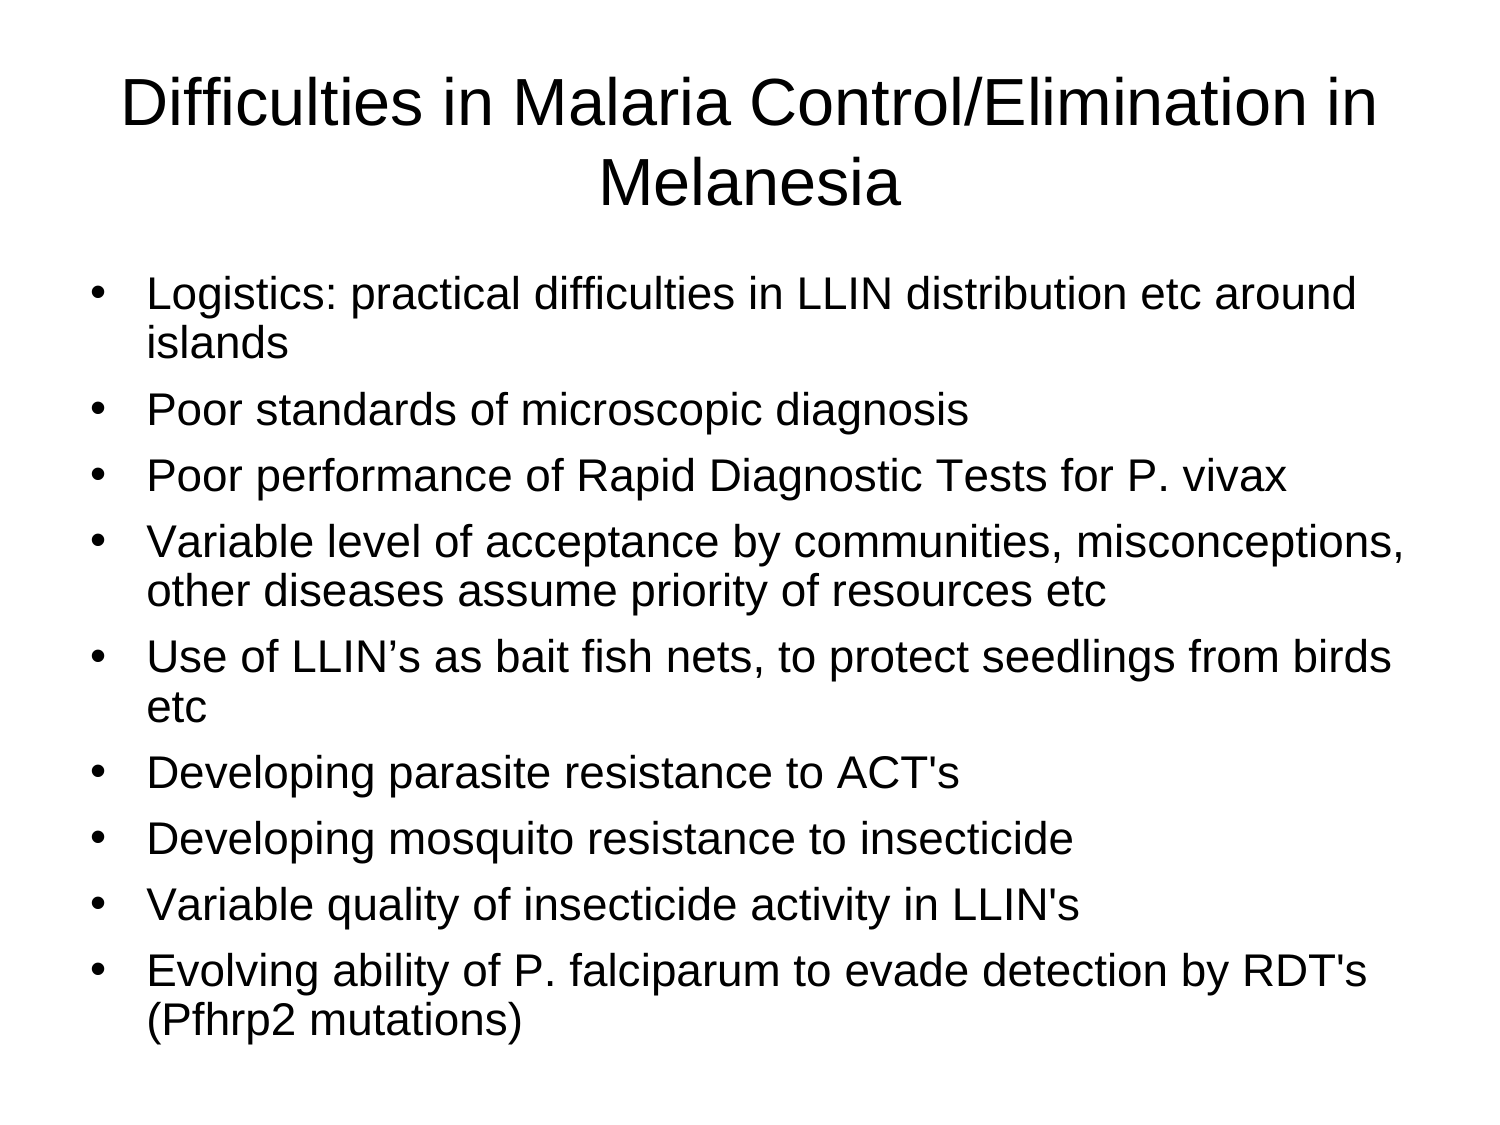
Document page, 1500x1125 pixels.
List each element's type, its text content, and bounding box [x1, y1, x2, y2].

list Logistics: practical difficulties in LLIN distribution etc around islands Poor standards of microscopic diagnosis Poor performance of Rapid Diagnostic Tests for P. vivax Variable level of acceptance by communities, misconceptions, other diseases assume priority of resources etc Use of LLIN’s as bait fish nets, to protect seedlings from birds etc Developing parasite resistance to ACT's Developing mosquito resistance to insecticide Variable quality of insecticide activity in LLIN's Evolving ability of P. falciparum to evade detection by RDT's (Pfhrp2 mutations) [75, 262, 1426, 1005]
title Difficulties in Malaria Control/Elimination in Melanesia [75, 45, 1426, 233]
